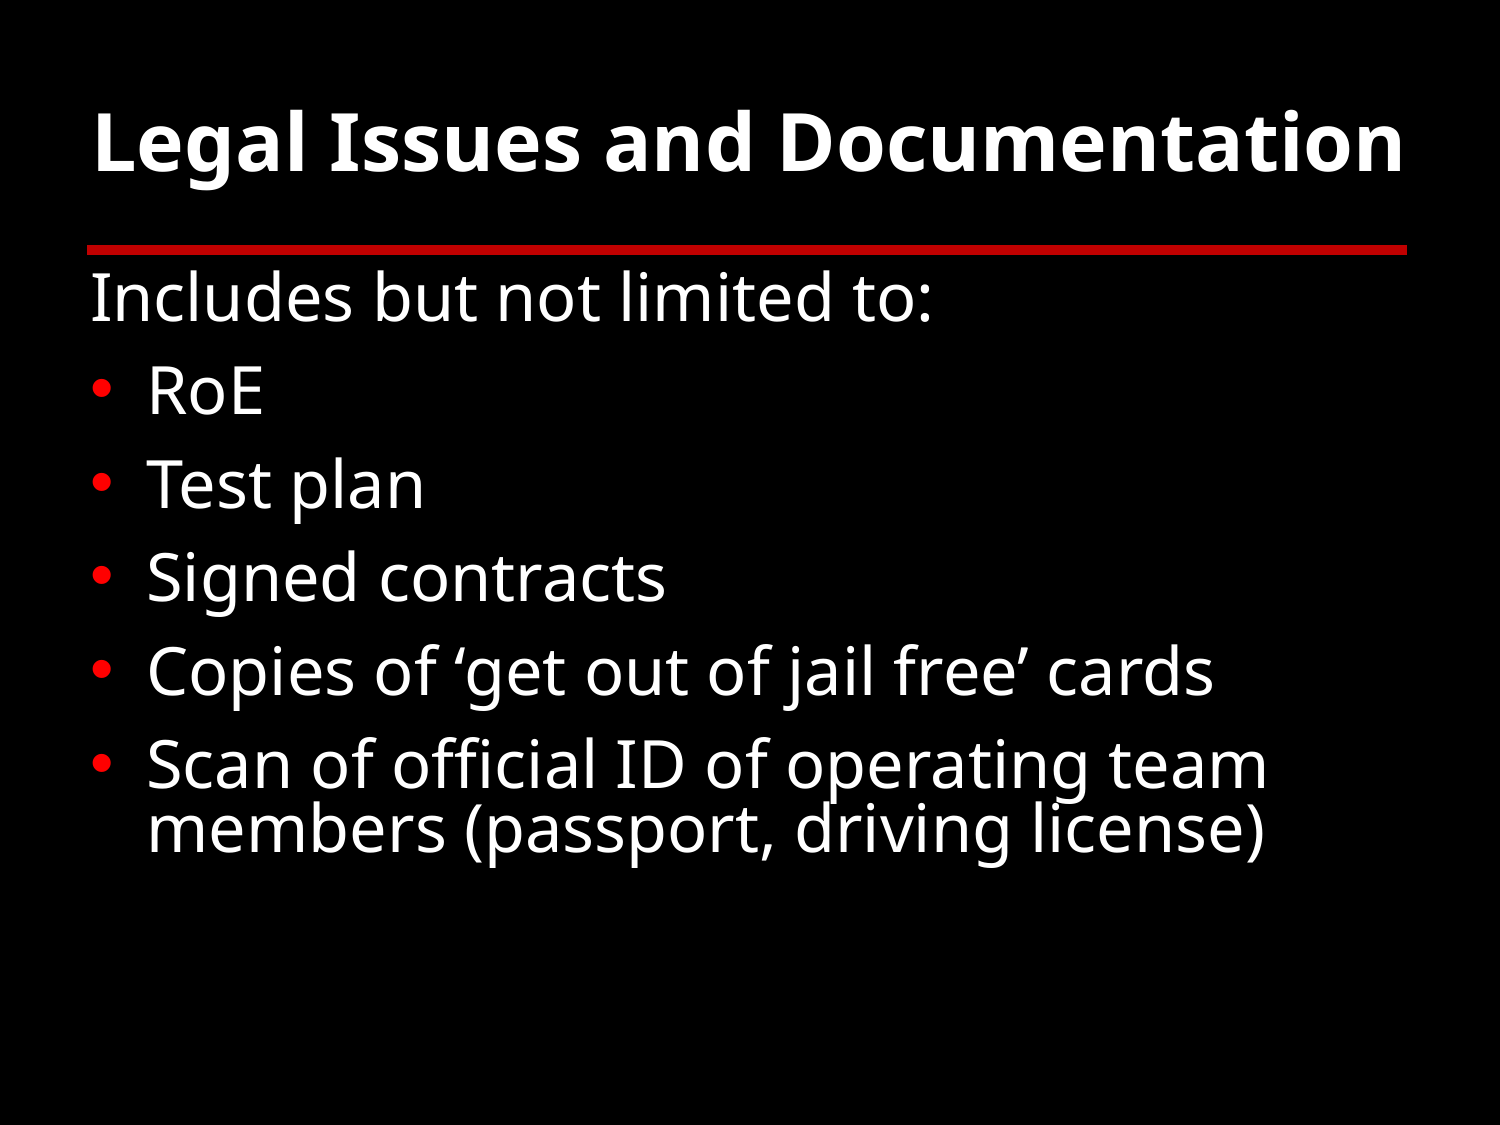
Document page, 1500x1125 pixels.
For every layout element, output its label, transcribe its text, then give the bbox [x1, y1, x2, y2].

list Includes but not limited to: RoE Test plan Signed contracts Copies of ‘get out of jail free’ cards Scan of official ID of operating team members (passport, driving license) [75, 262, 1425, 1005]
title Legal Issues and Documentation [75, 45, 1425, 233]
